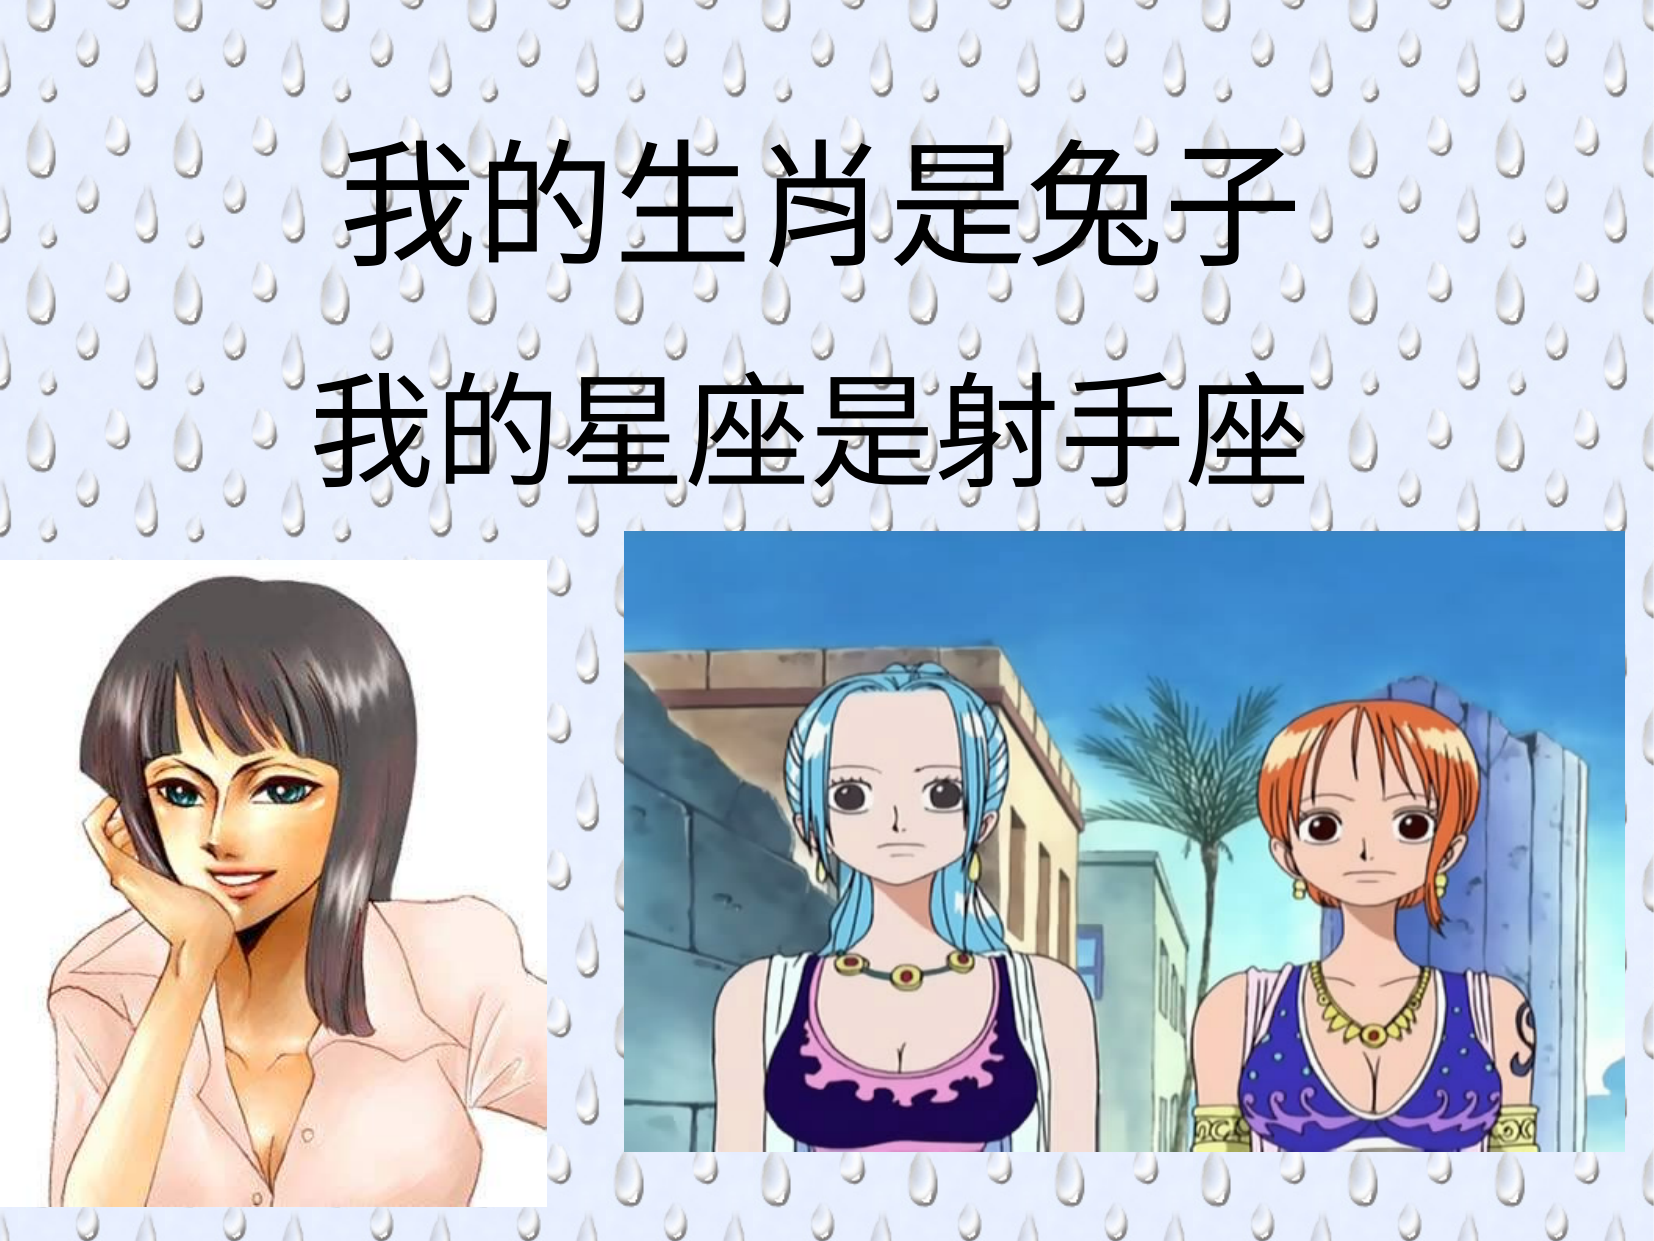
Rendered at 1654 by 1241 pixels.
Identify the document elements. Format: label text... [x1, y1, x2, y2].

picture [0, 0, 1654, 1241]
text_box 我的生肖是兔子 [324, 88, 1388, 259]
text_box 我的星座是射手座 [295, 324, 1329, 480]
